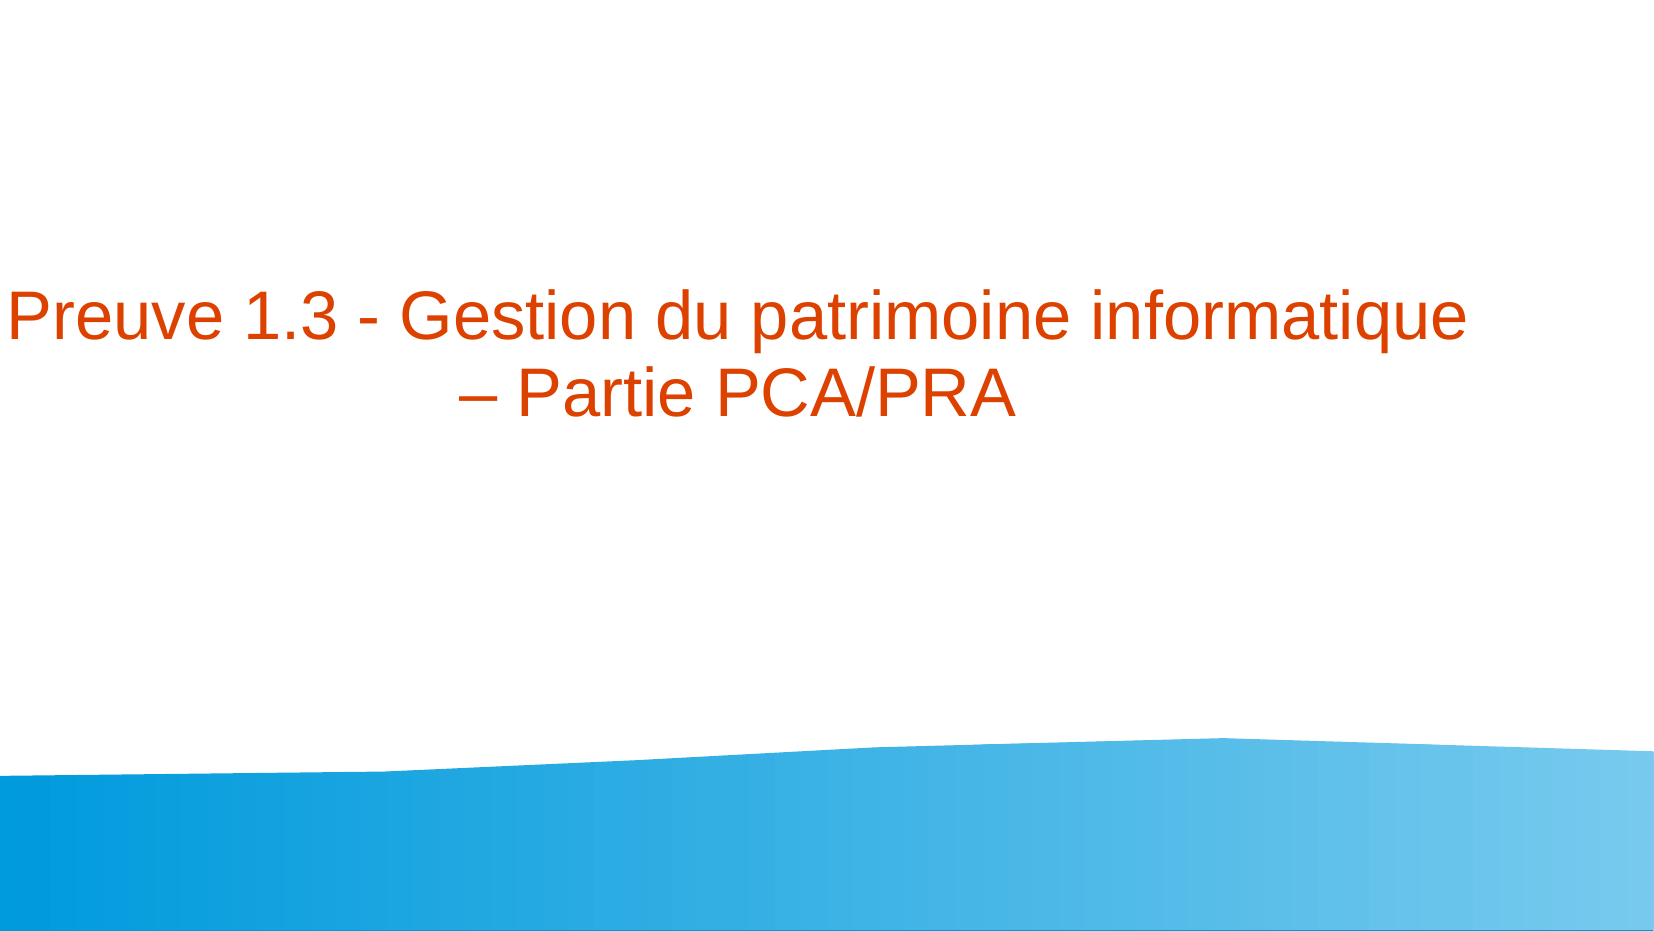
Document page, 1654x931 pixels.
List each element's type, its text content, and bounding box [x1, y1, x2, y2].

title Preuve 1.3 - Gestion du patrimoine informatique – Partie PCA/PRA [0, 265, 1477, 443]
